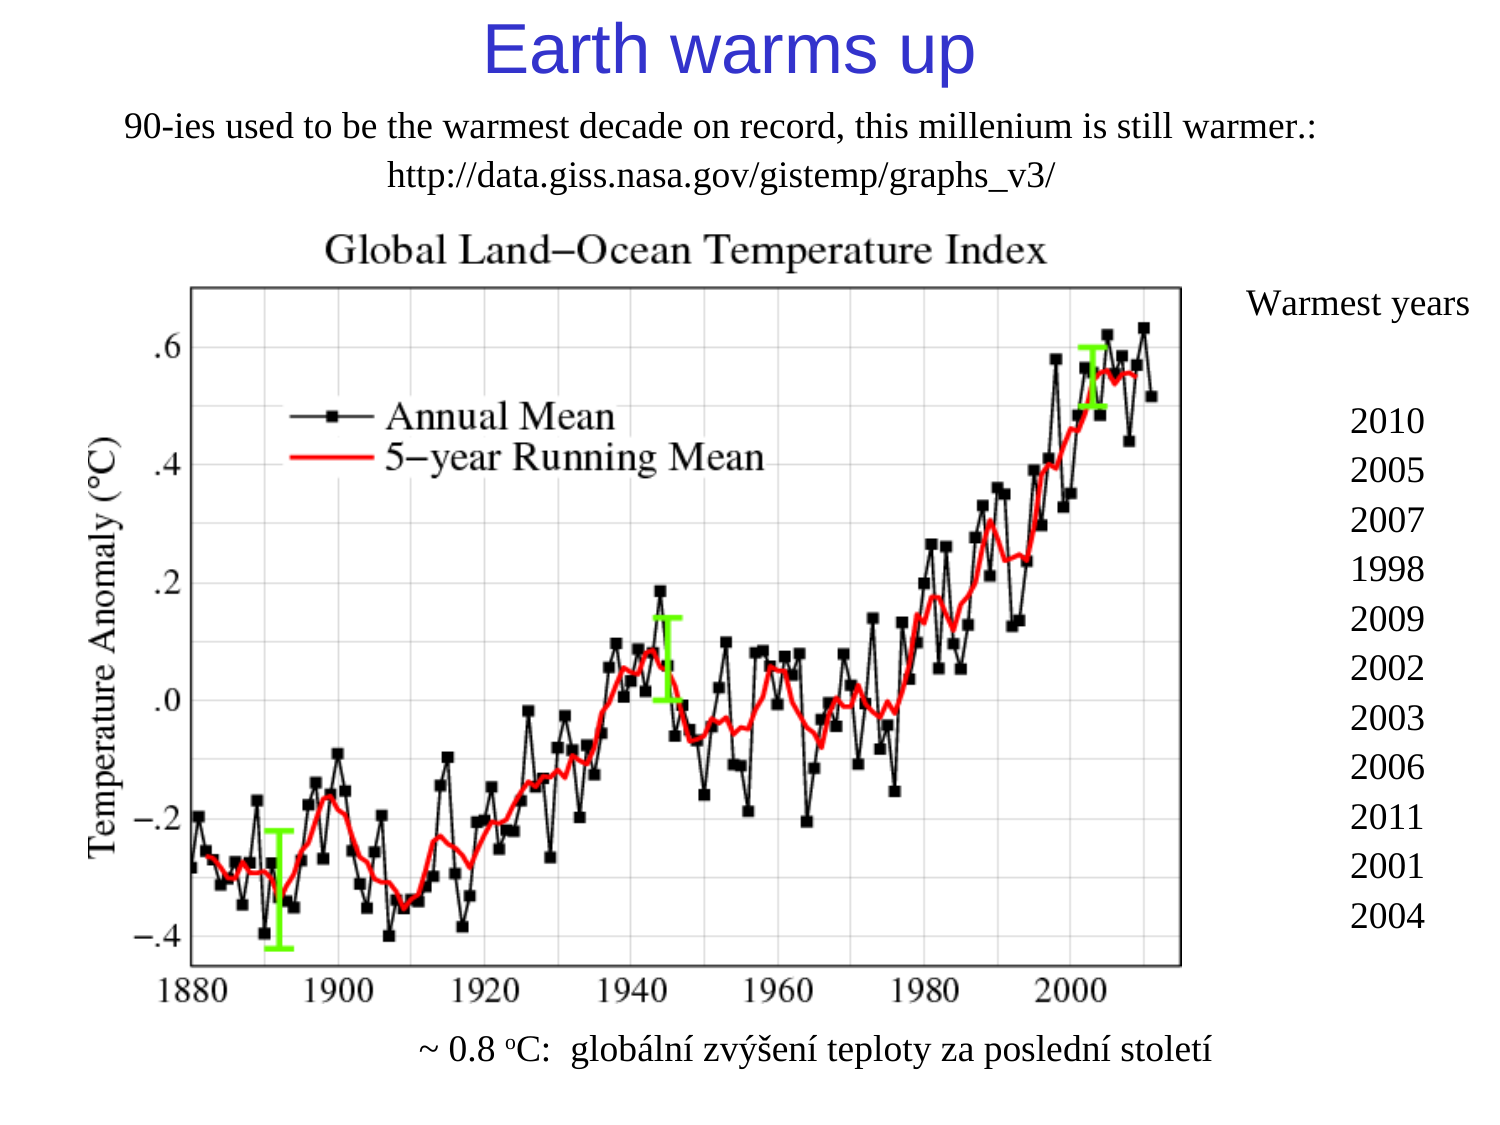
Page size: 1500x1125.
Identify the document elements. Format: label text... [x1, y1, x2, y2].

text_box ~ 0.8 oC: globální zvýšení teploty za poslední století [150, 1011, 1483, 1077]
text_box 2010 2005 2007 1998 2009 2002 2003 2006 2011 2001 2004 [1299, 383, 1477, 994]
text_box Warmest years [1210, 265, 1500, 331]
text_box Earth warms up [0, 0, 1477, 119]
text_box 90-ies used to be the warmest decade on record, this millenium is still warmer.: http://data.giss.nasa.gov/gistemp/graphs_v3/ [59, 119, 1394, 203]
picture [88, 233, 1182, 1004]
